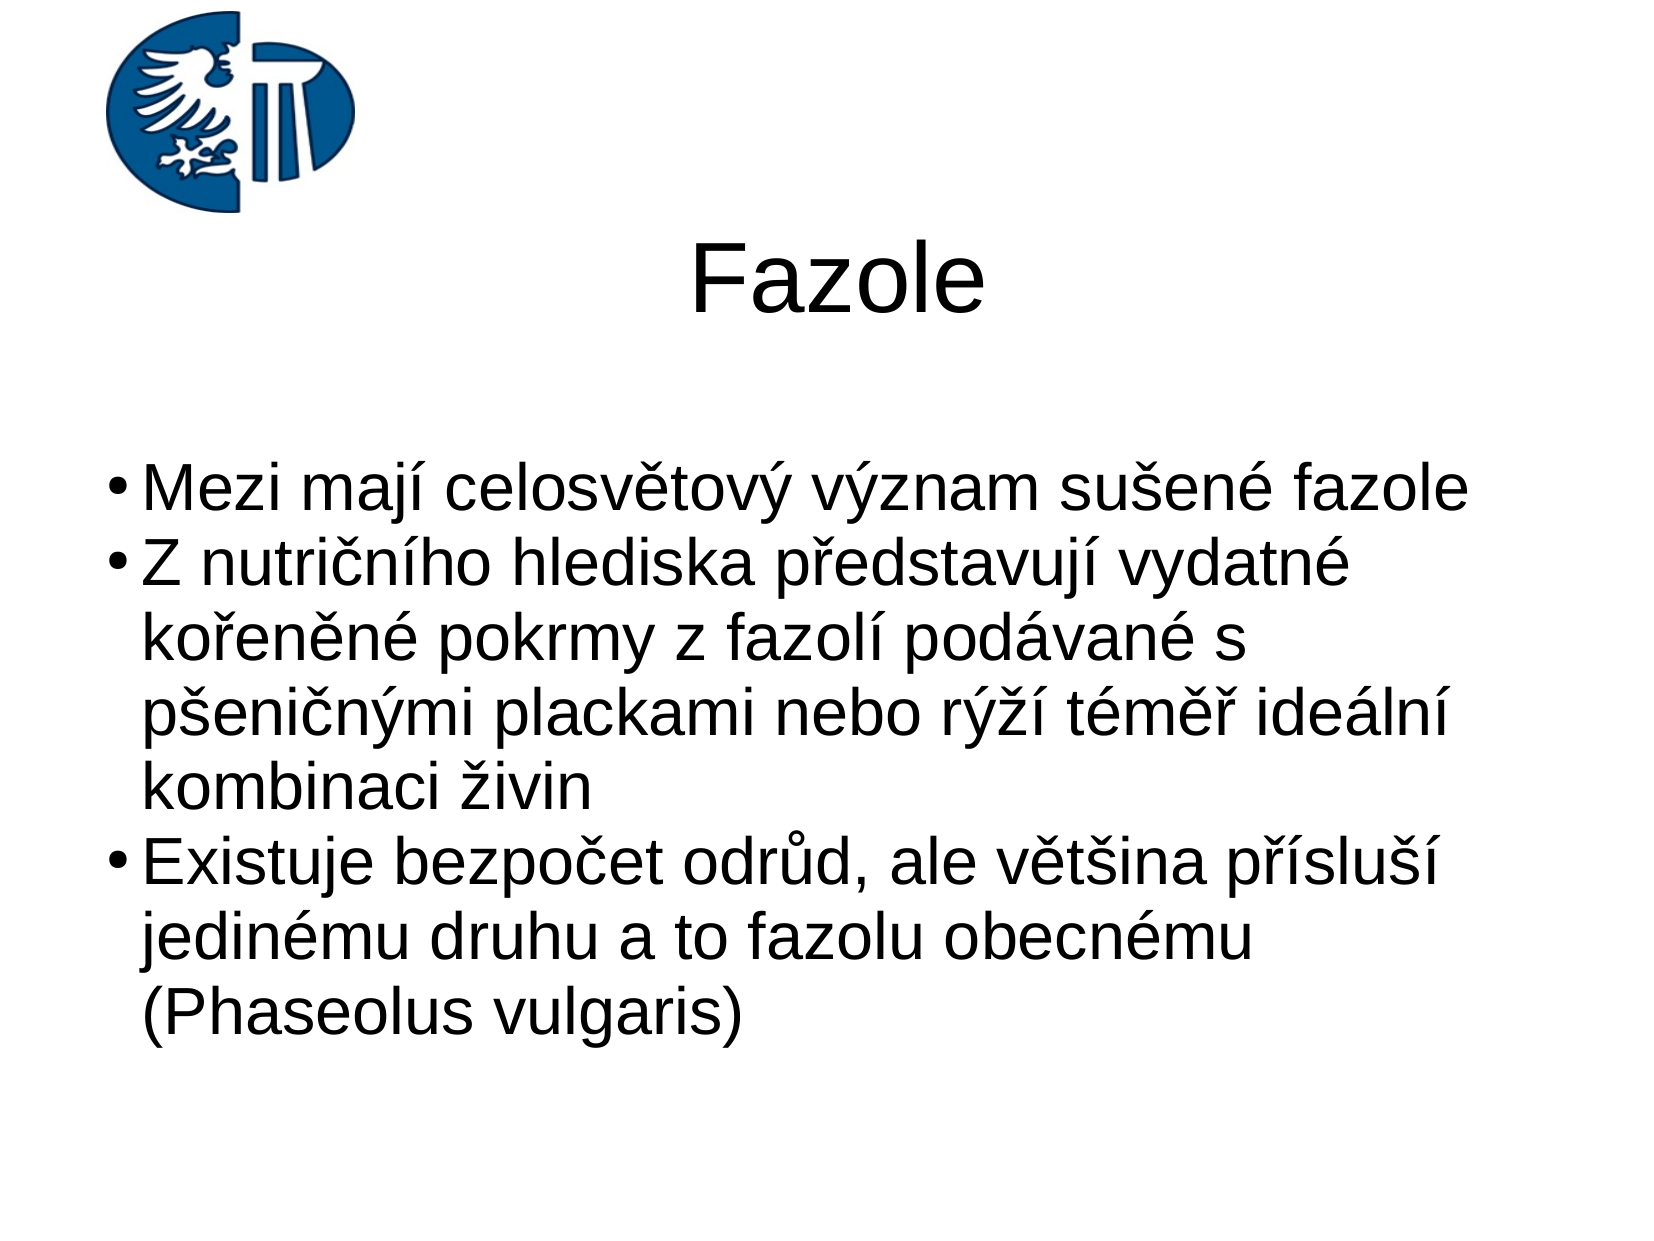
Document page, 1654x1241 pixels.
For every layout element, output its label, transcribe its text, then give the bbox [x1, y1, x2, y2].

title Fazole [94, 118, 1583, 438]
subtitle Mezi mají celosvětový význam sušené fazole Z nutričního hlediska představují vydatné kořeněné pokrmy z fazolí podávané s pšeničnými plackami nebo rýží téměř ideální kombinaci živin Existuje bezpočet odrůd, ale většina přísluší jedinému druhu a to fazolu obecnému (Phaseolus vulgaris) [106, 389, 1595, 1110]
picture [106, 11, 355, 118]
